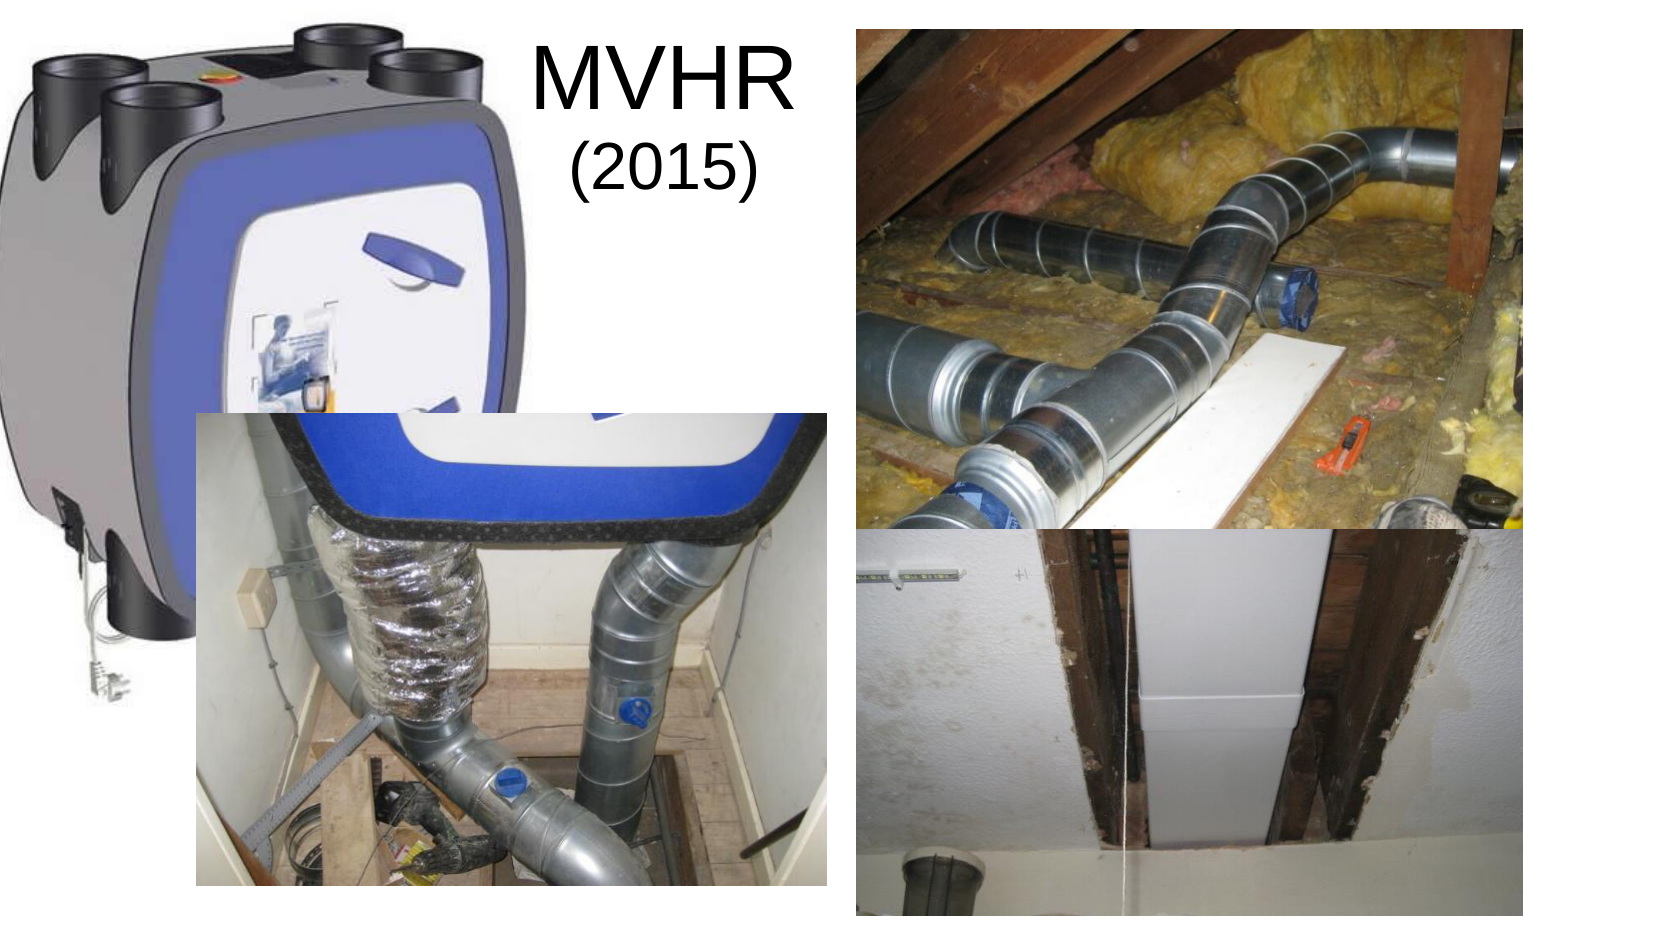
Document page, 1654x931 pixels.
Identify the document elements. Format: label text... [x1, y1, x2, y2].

picture [0, 0, 827, 886]
picture [856, 29, 1523, 916]
title MVHR (2015) [383, 26, 945, 204]
